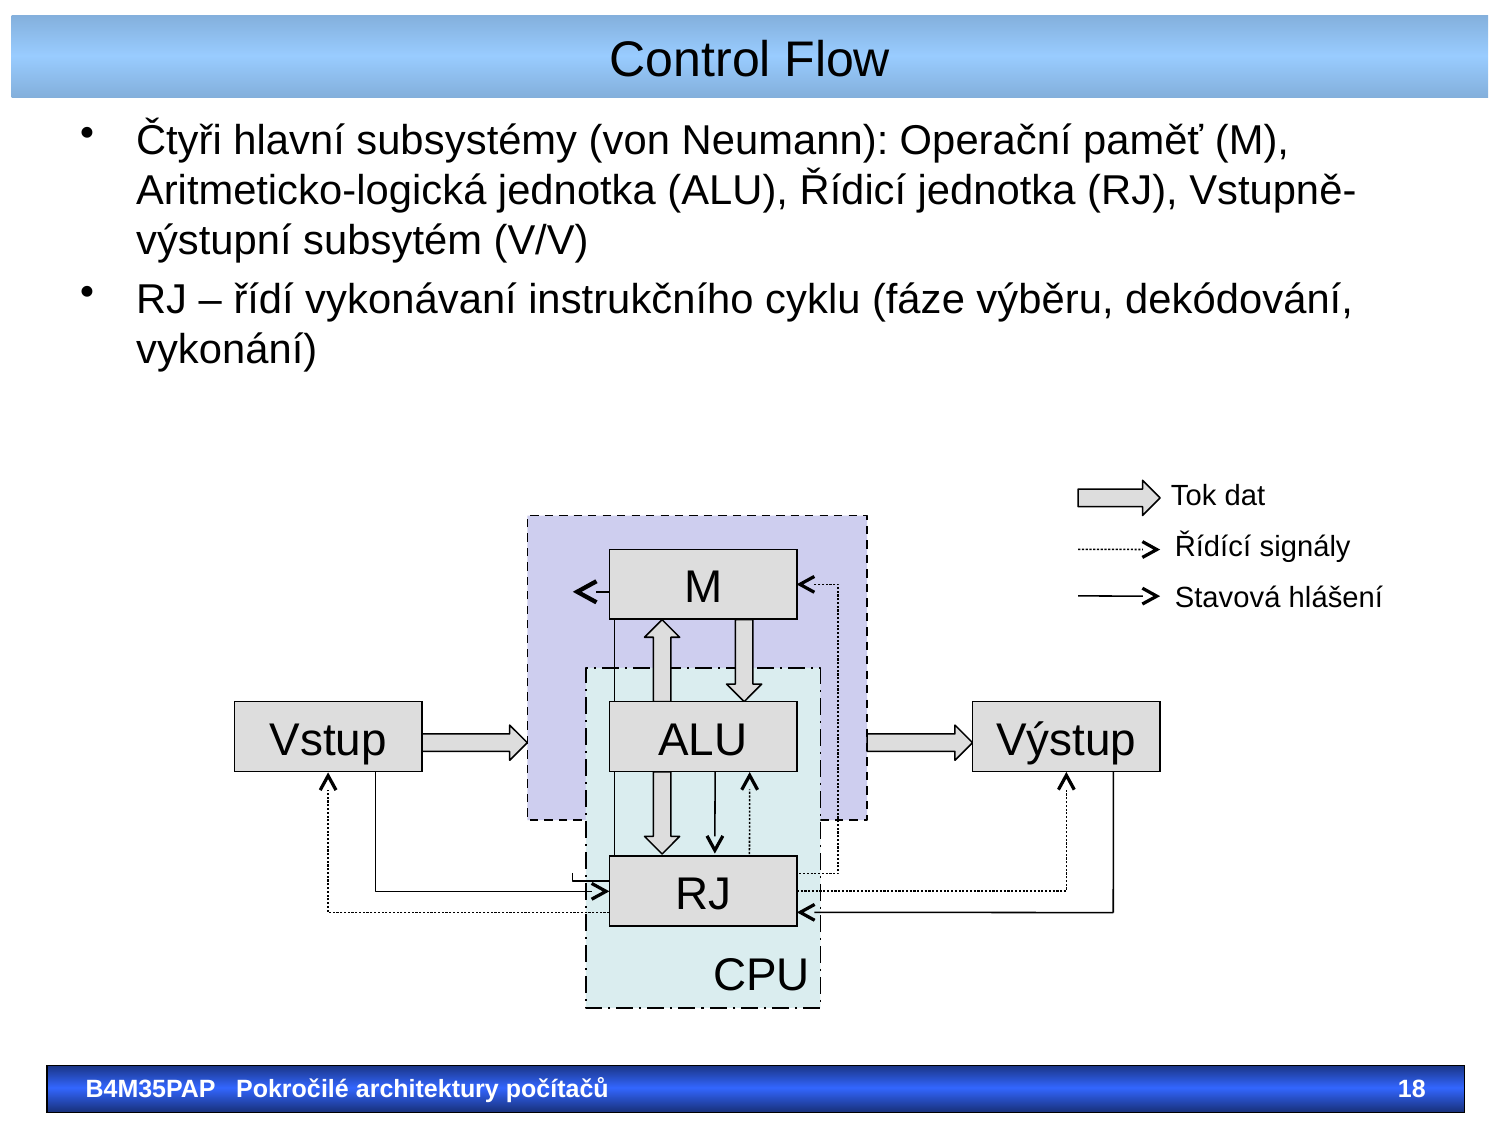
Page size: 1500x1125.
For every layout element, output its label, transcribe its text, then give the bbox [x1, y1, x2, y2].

text_box Vstup [234, 701, 422, 772]
footer B4M35PAP Pokročilé architektury počítačů [70, 1065, 1429, 1113]
text_box RJ [609, 856, 797, 926]
text_box Výstup [972, 701, 1161, 772]
text_box CPU [667, 937, 856, 1008]
text_box Tok dat [1156, 468, 1344, 519]
list Čtyři hlavní subsystémy (von Neumann): Operační paměť (M), Aritmeticko-logická jednotka (ALU), Řídicí jednotka (RJ), Vstupně-výstupní subsytém (V/V) RJ – řídí vykonávaní instrukčního cyklu (fáze výběru, dekódování, vykonání) [64, 105, 1436, 1043]
text_box Stavová hlášení [1160, 571, 1418, 622]
title Control Flow [11, 15, 1489, 98]
text_box ALU [609, 701, 797, 772]
text_box M [609, 549, 797, 620]
slide_number <number> [1346, 1065, 1441, 1112]
text_box [422, 515, 972, 1008]
text_box [1078, 480, 1161, 516]
text_box Řídící signály [1160, 520, 1430, 571]
